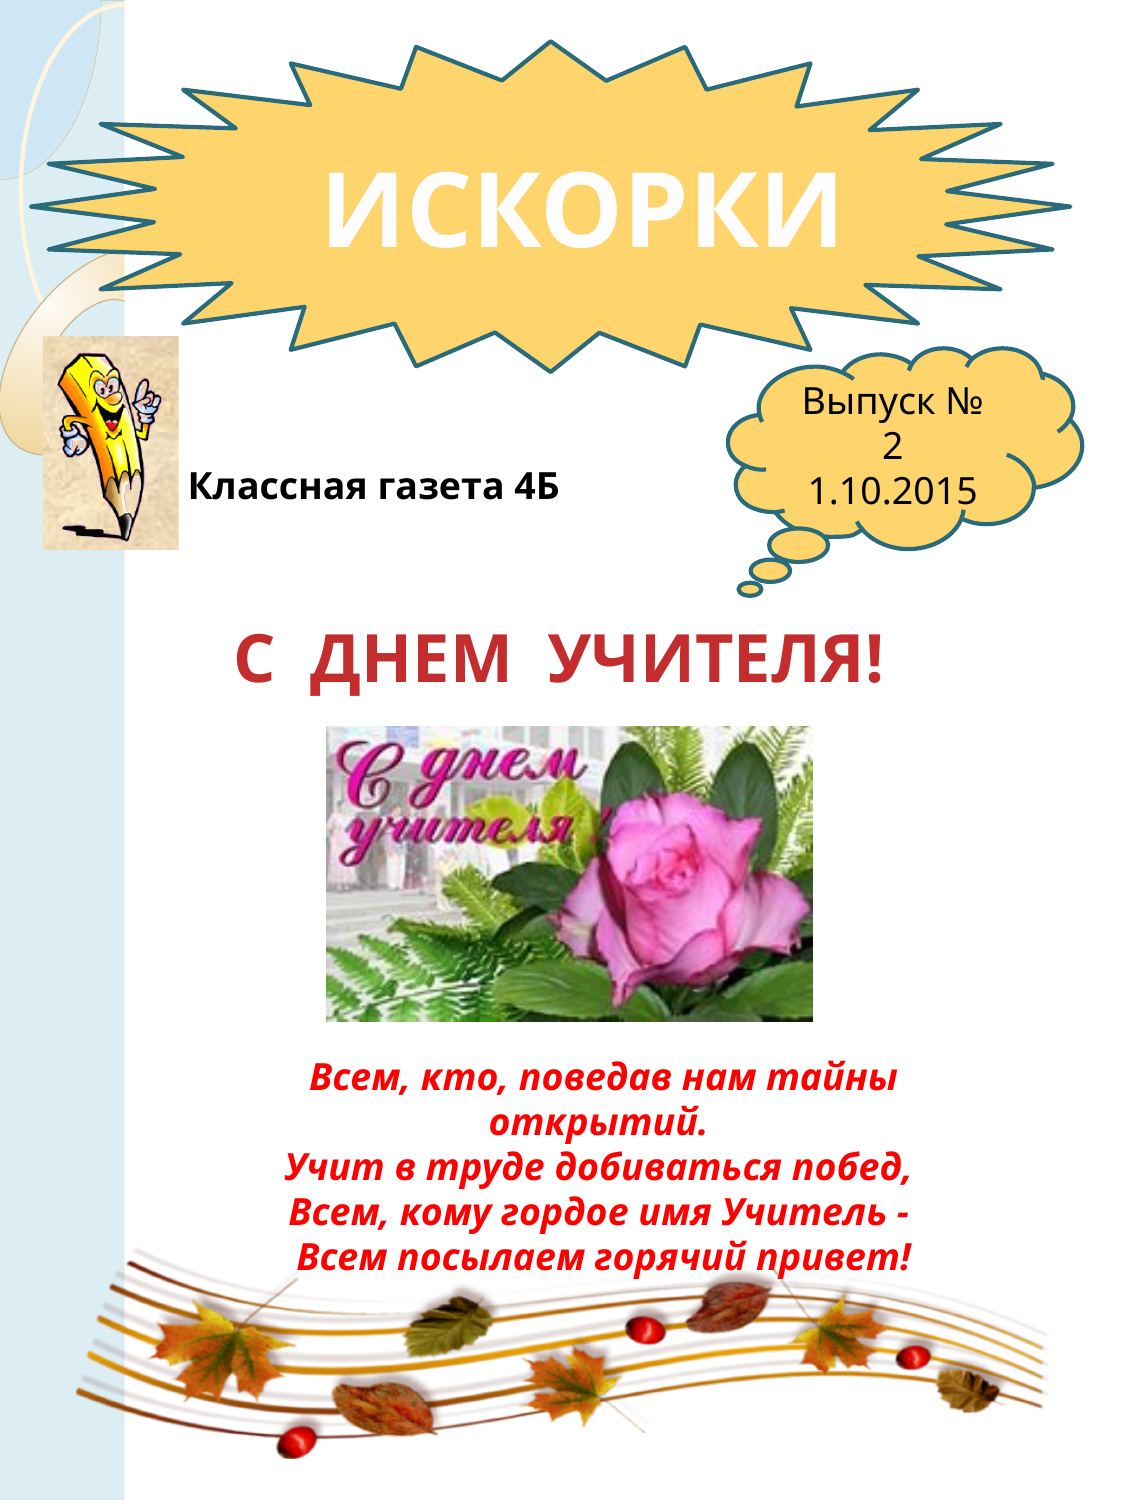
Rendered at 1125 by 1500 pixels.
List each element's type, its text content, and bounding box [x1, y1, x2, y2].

text_box Классная газета 4Б [172, 454, 598, 515]
picture [326, 726, 813, 1022]
text_box ИСКОРКИ [305, 135, 860, 276]
text_box Всем, кто, поведав нам тайны открытий. Учит в труде добиваться побед, Всем, кому гордое имя Учитель - Всем посылаем горячий привет! [196, 1045, 1012, 1246]
picture [75, 1246, 1050, 1459]
text_box [30, 41, 1071, 373]
text_box Выпуск № 2 1.10.2015 [727, 348, 1083, 562]
text_box С ДНЕМ УЧИТЕЛЯ! [218, 608, 900, 703]
text_box Выпуск № 2 1.10.2015 [750, 559, 791, 582]
picture [42, 336, 179, 550]
